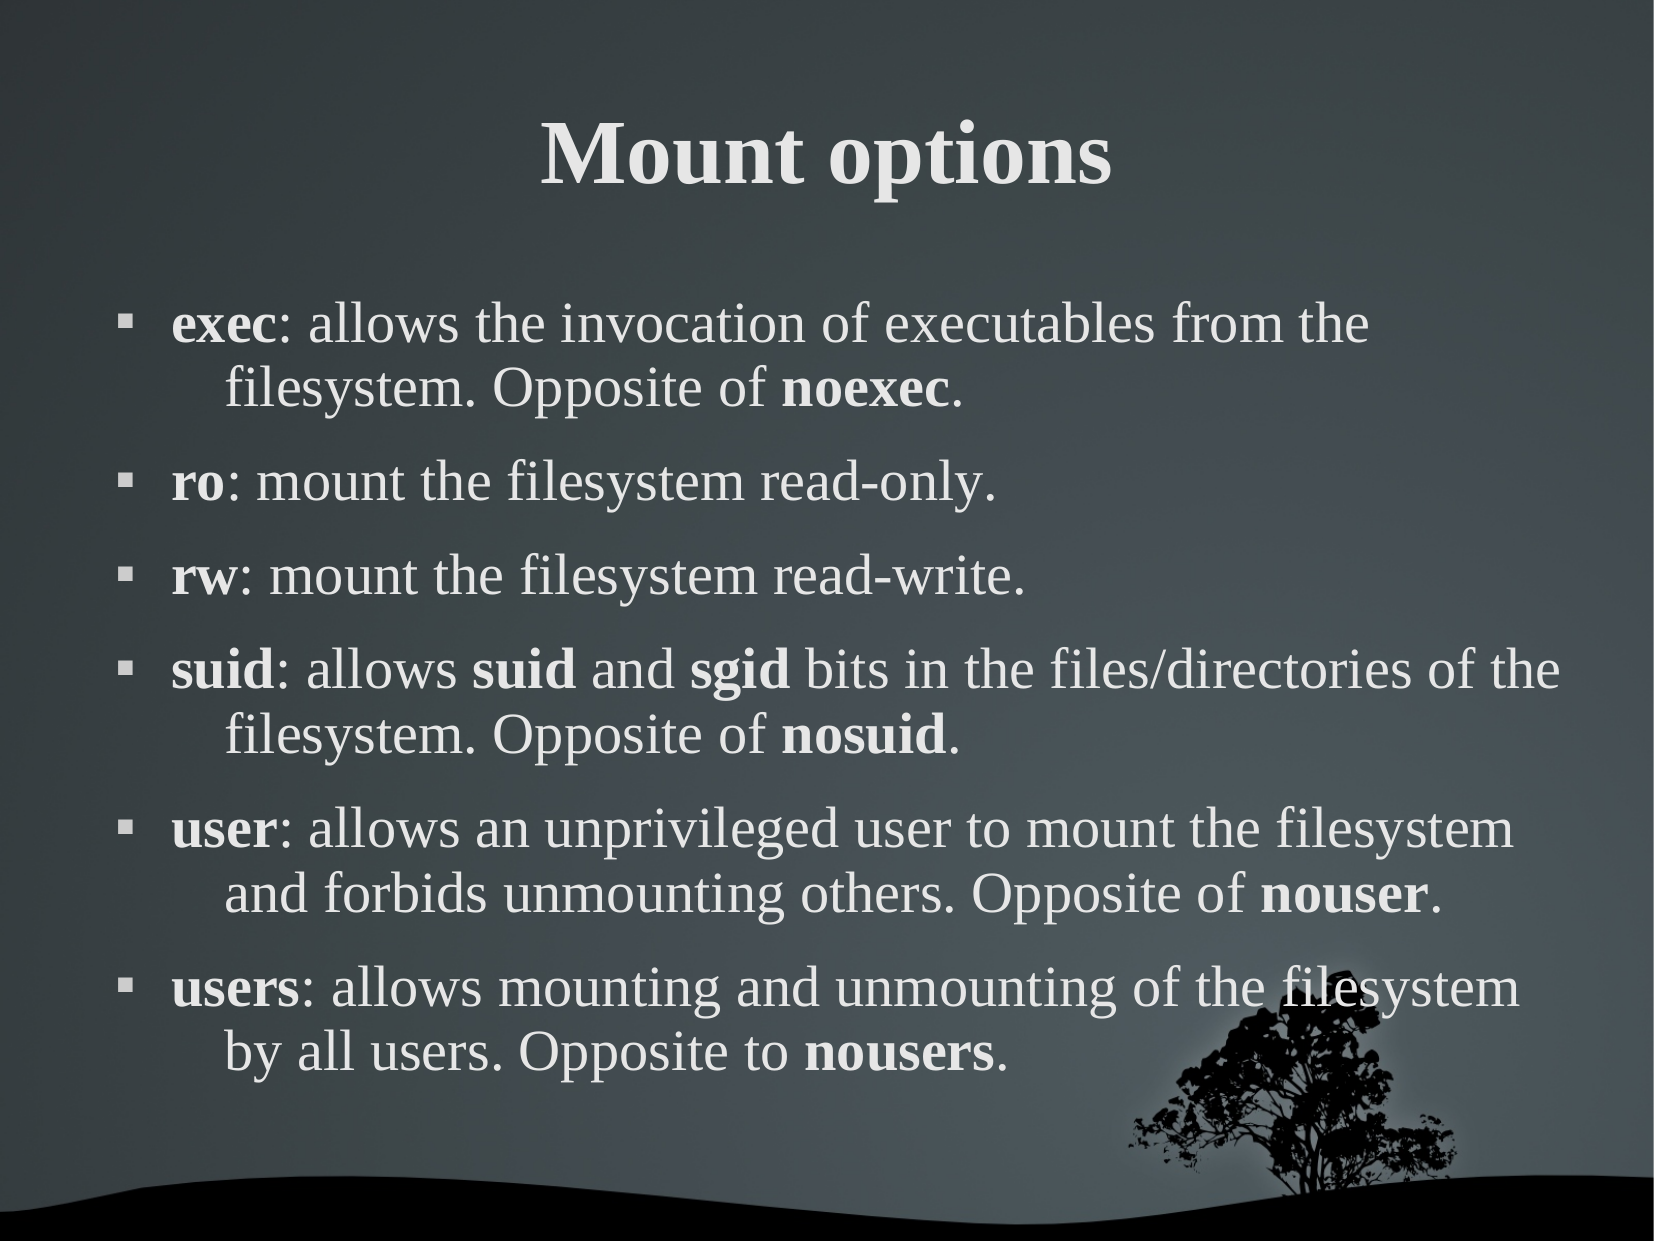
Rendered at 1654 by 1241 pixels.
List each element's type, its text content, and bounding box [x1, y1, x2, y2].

list exec: allows the invocation of executables from the filesystem. Opposite of noexec. ro: mount the filesystem read-only. rw: mount the filesystem read-write. suid: allows suid and sgid bits in the files/directories of the filesystem. Opposite of nosuid. user: allows an unprivileged user to mount the filesystem and forbids unmounting others. Opposite of nouser. users: allows mounting and unmounting of the filesystem by all users. Opposite to nousers. [82, 290, 1571, 1151]
picture [0, 0, 1654, 1241]
title Mount options [82, 49, 1571, 257]
